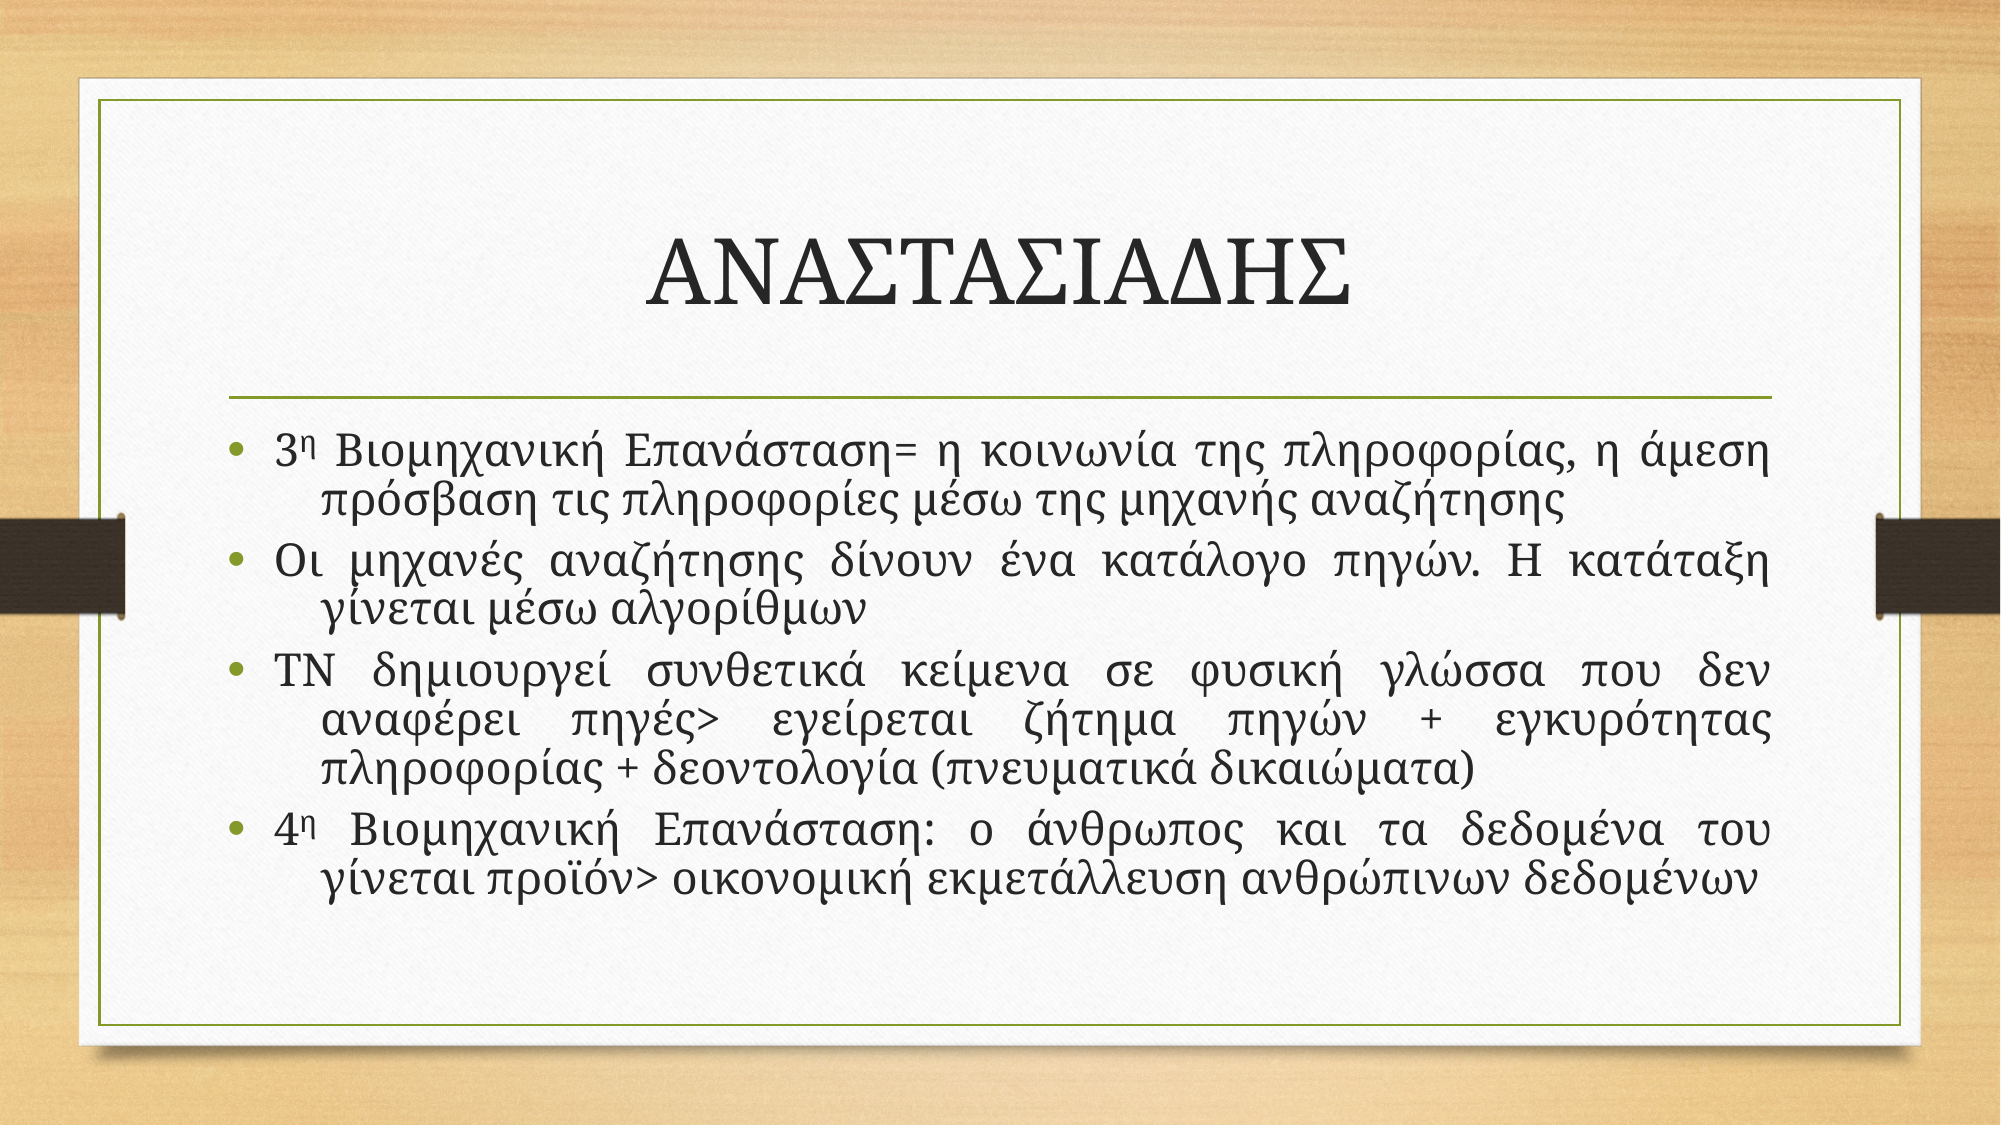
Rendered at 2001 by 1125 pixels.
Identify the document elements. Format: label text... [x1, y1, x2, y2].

list 3η Βιομηχανική Επανάσταση= η κοινωνία της πληροφορίας, η άμεση πρόσβαση τις πληροφορίες μέσω της μηχανής αναζήτησης Οι μηχανές αναζήτησης δίνουν ένα κατάλογο πηγών. Η κατάταξη γίνεται μέσω αλγορίθμων ΤΝ δημιουργεί συνθετικά κείμενα σε φυσική γλώσσα που δεν αναφέρει πηγές> εγείρεται ζήτημα πηγών + εγκυρότητας πληροφορίας + δεοντολογία (πνευματικά δικαιώματα) 4η Βιομηχανική Επανάσταση: ο άνθρωπος και τα δεδομένα του γίνεται προϊόν> οικονομική εκμετάλλευση ανθρώπινων δεδομένων [212, 419, 1788, 964]
title ΑΝΑΣΤΑΣΙΑΔΗΣ [212, 161, 1788, 376]
